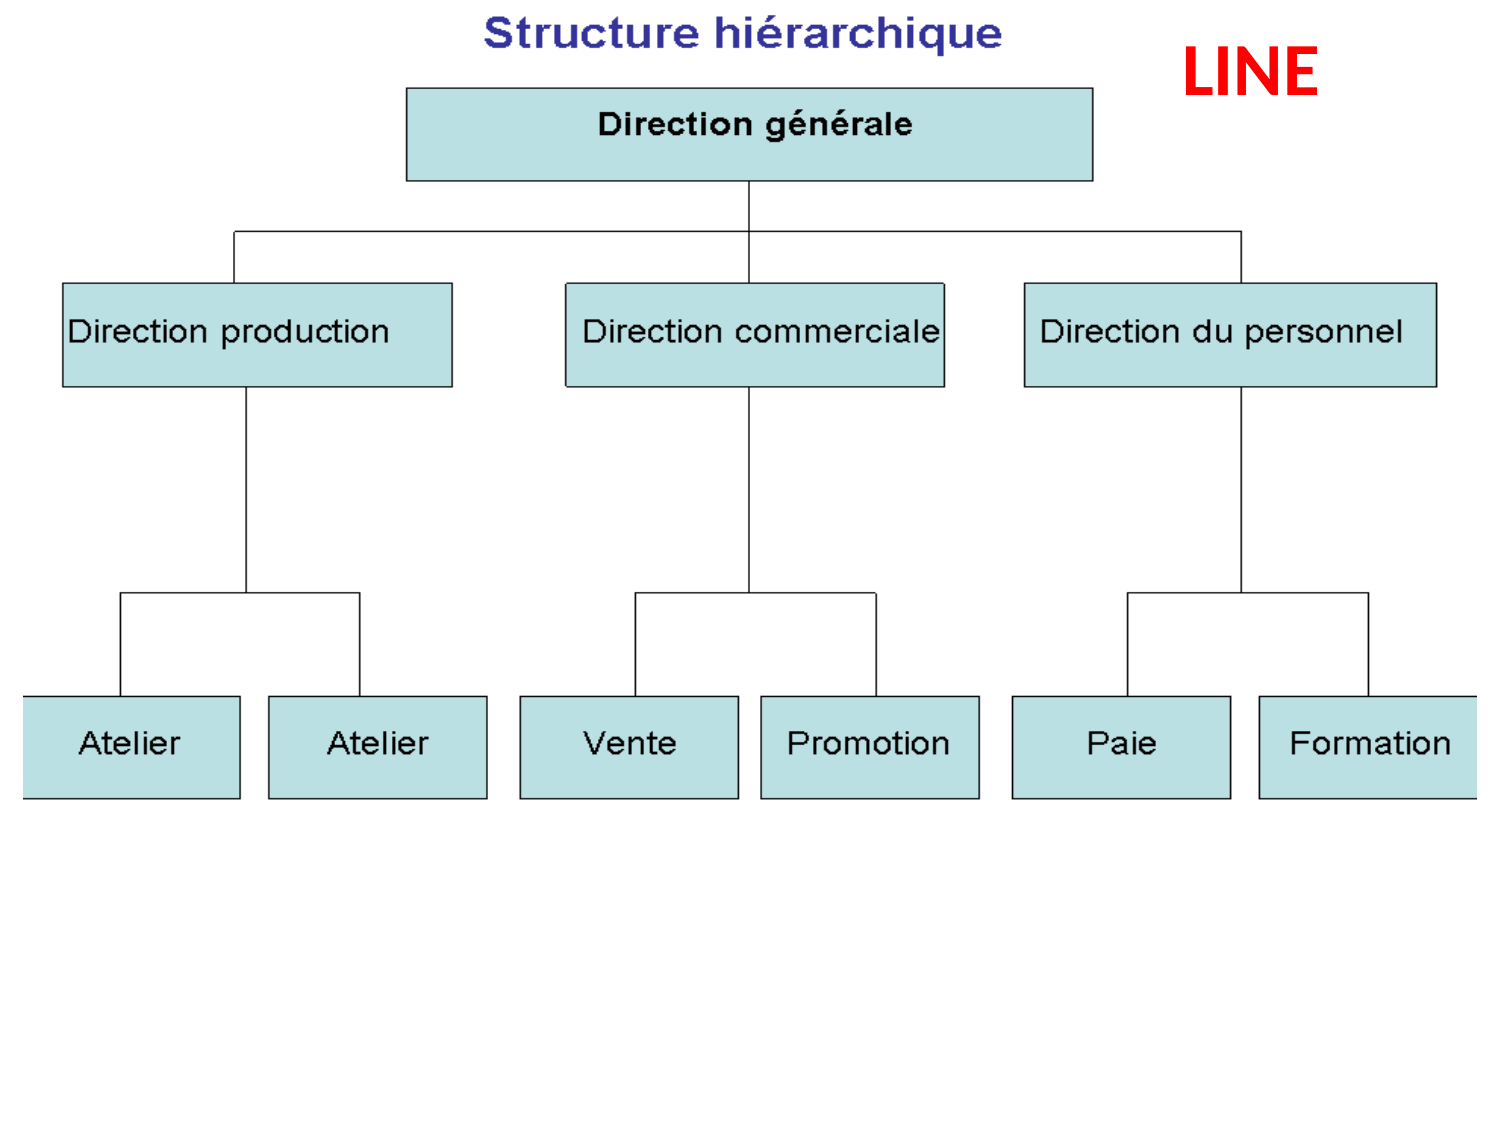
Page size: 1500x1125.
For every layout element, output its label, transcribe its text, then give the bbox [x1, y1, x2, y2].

text_box LINE [1167, 13, 1335, 130]
picture [23, 0, 1477, 981]
